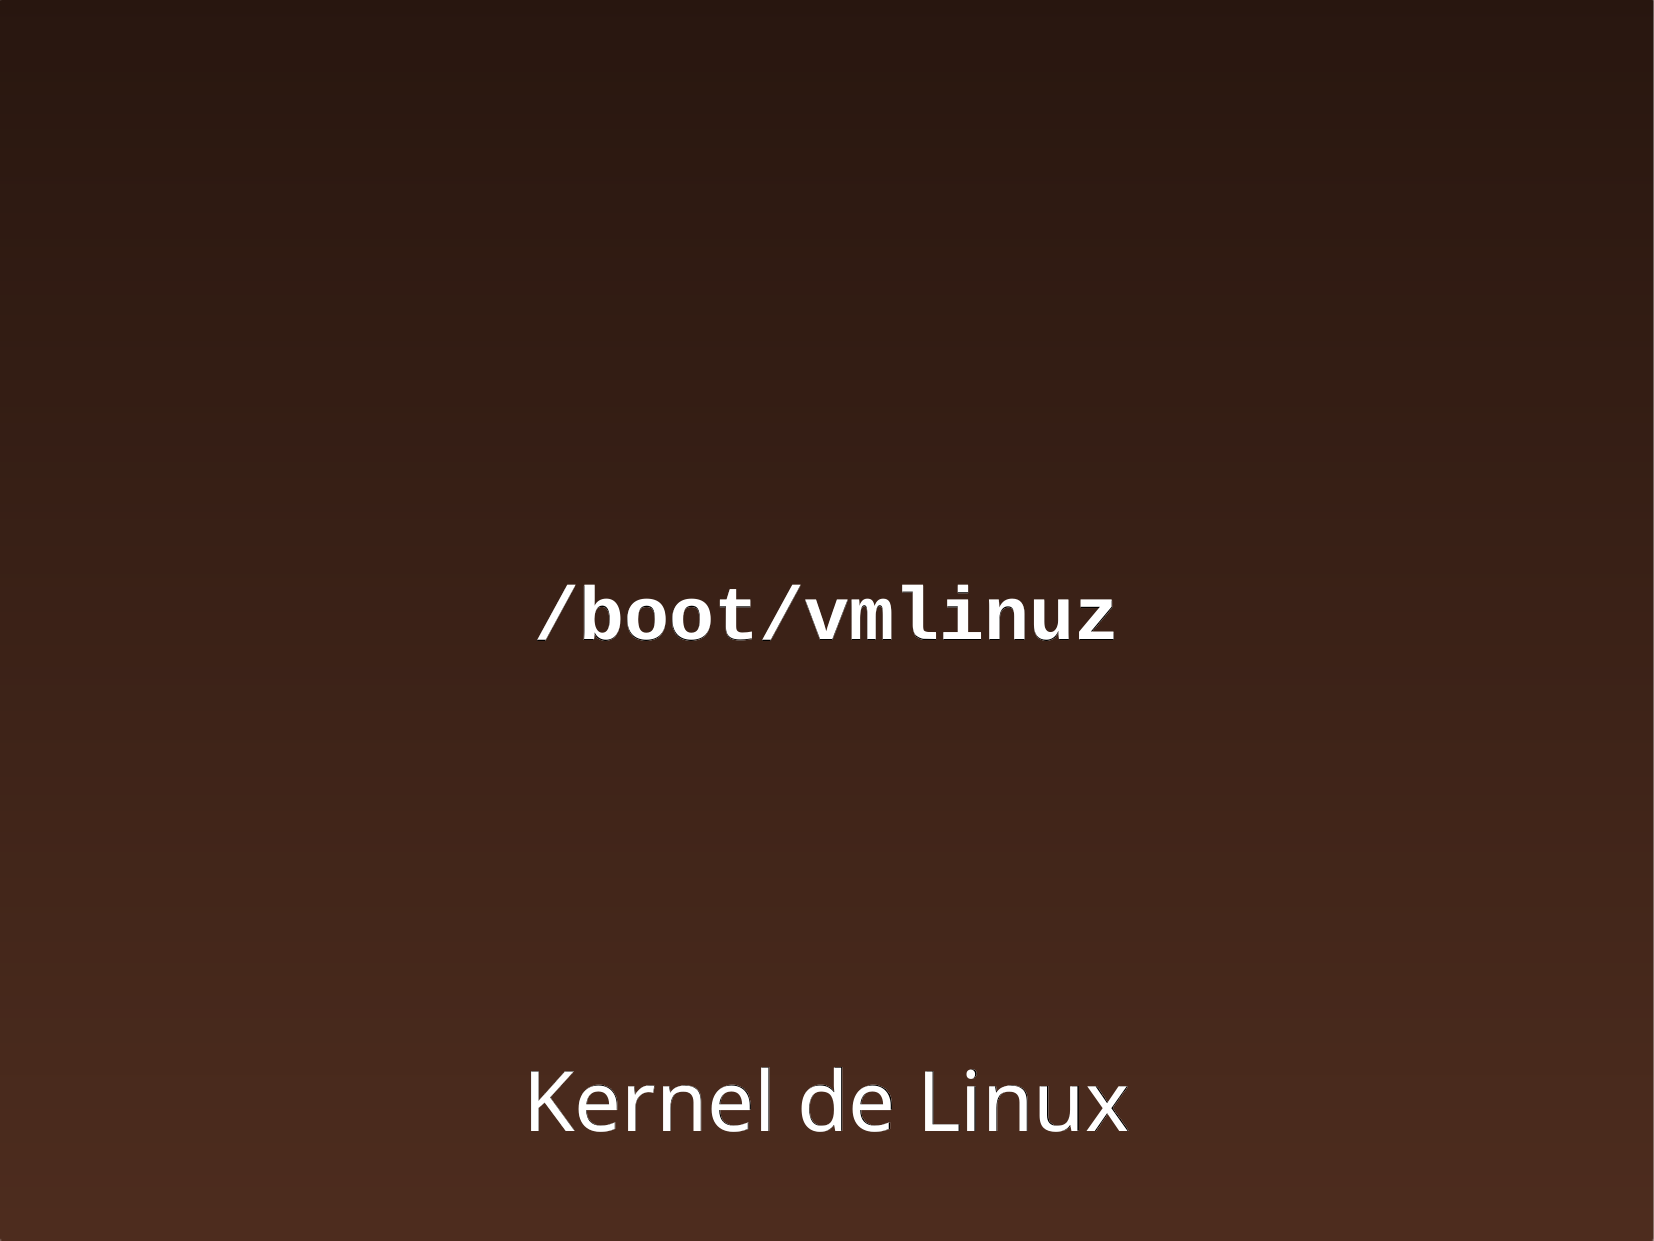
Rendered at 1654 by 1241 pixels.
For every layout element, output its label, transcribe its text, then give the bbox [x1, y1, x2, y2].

text_box Kernel de Linux [206, 1034, 1447, 1145]
picture [0, 0, 1654, 1241]
text_box /boot/vmlinuz [483, 570, 1170, 670]
